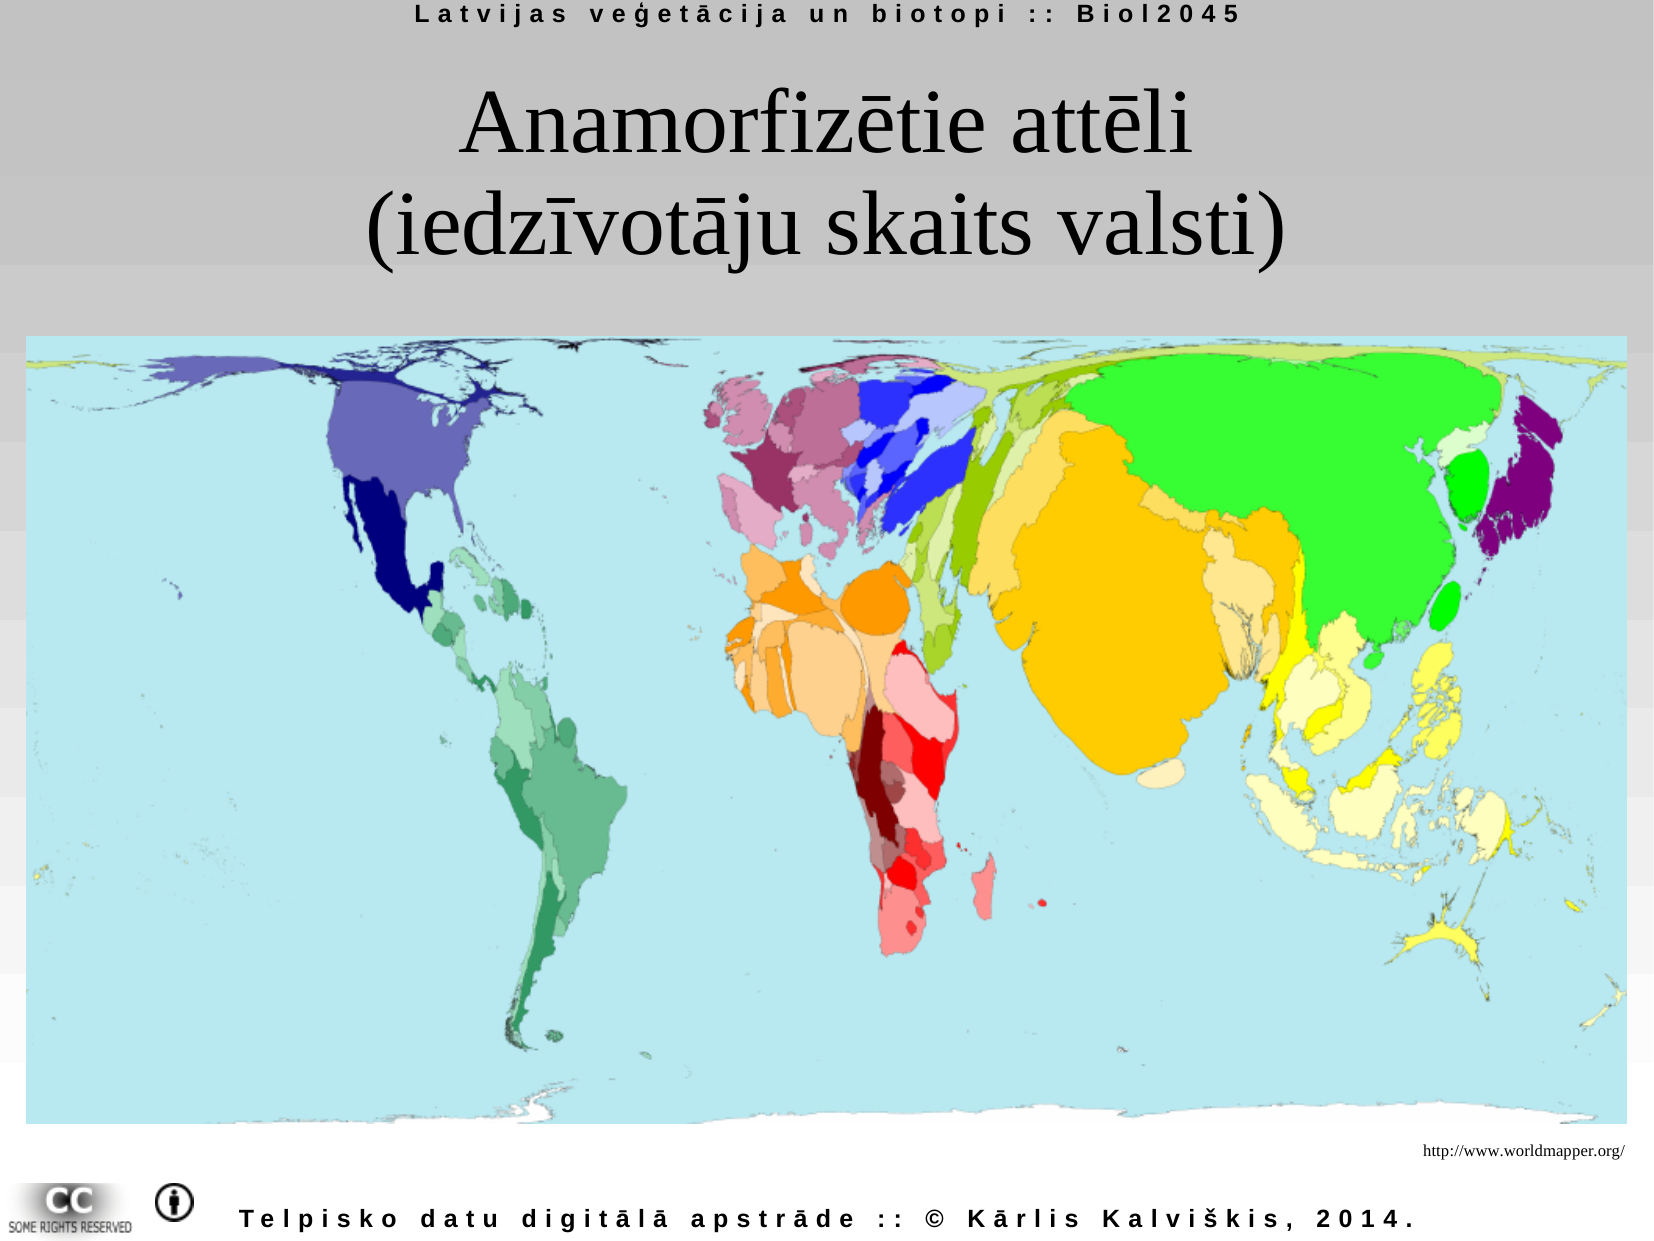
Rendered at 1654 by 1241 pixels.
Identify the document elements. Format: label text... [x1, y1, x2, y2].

title Anamorfizētie attēli (iedzīvotāju skaits valsti) [29, 49, 1625, 296]
picture [0, 0, 1654, 1241]
text_box http://www.worldmapper.org/ [1425, 1141, 1626, 1161]
